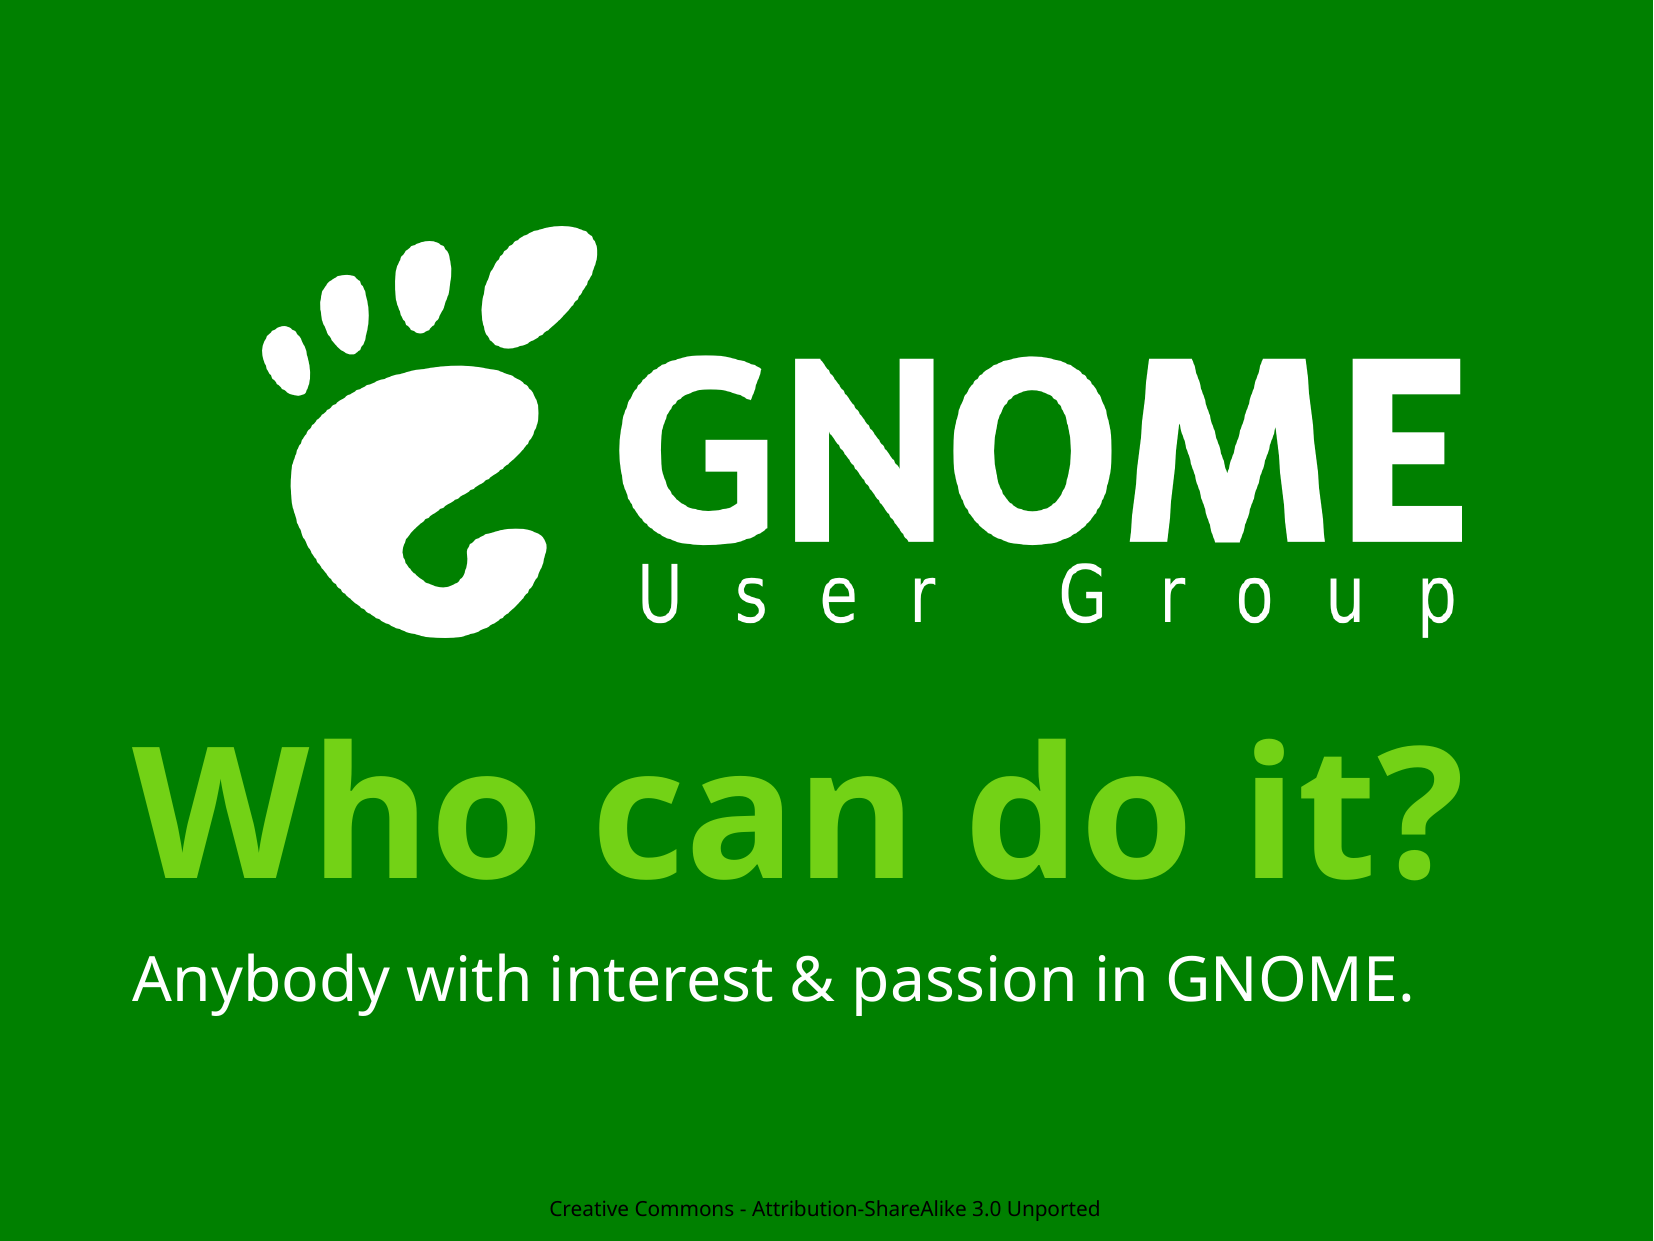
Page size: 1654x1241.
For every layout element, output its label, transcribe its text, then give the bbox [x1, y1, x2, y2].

text_box Anybody with interest & passion in GNOME. [118, 927, 1650, 1126]
text_box Who can do it? [118, 100, 1535, 927]
picture [262, 226, 1462, 638]
